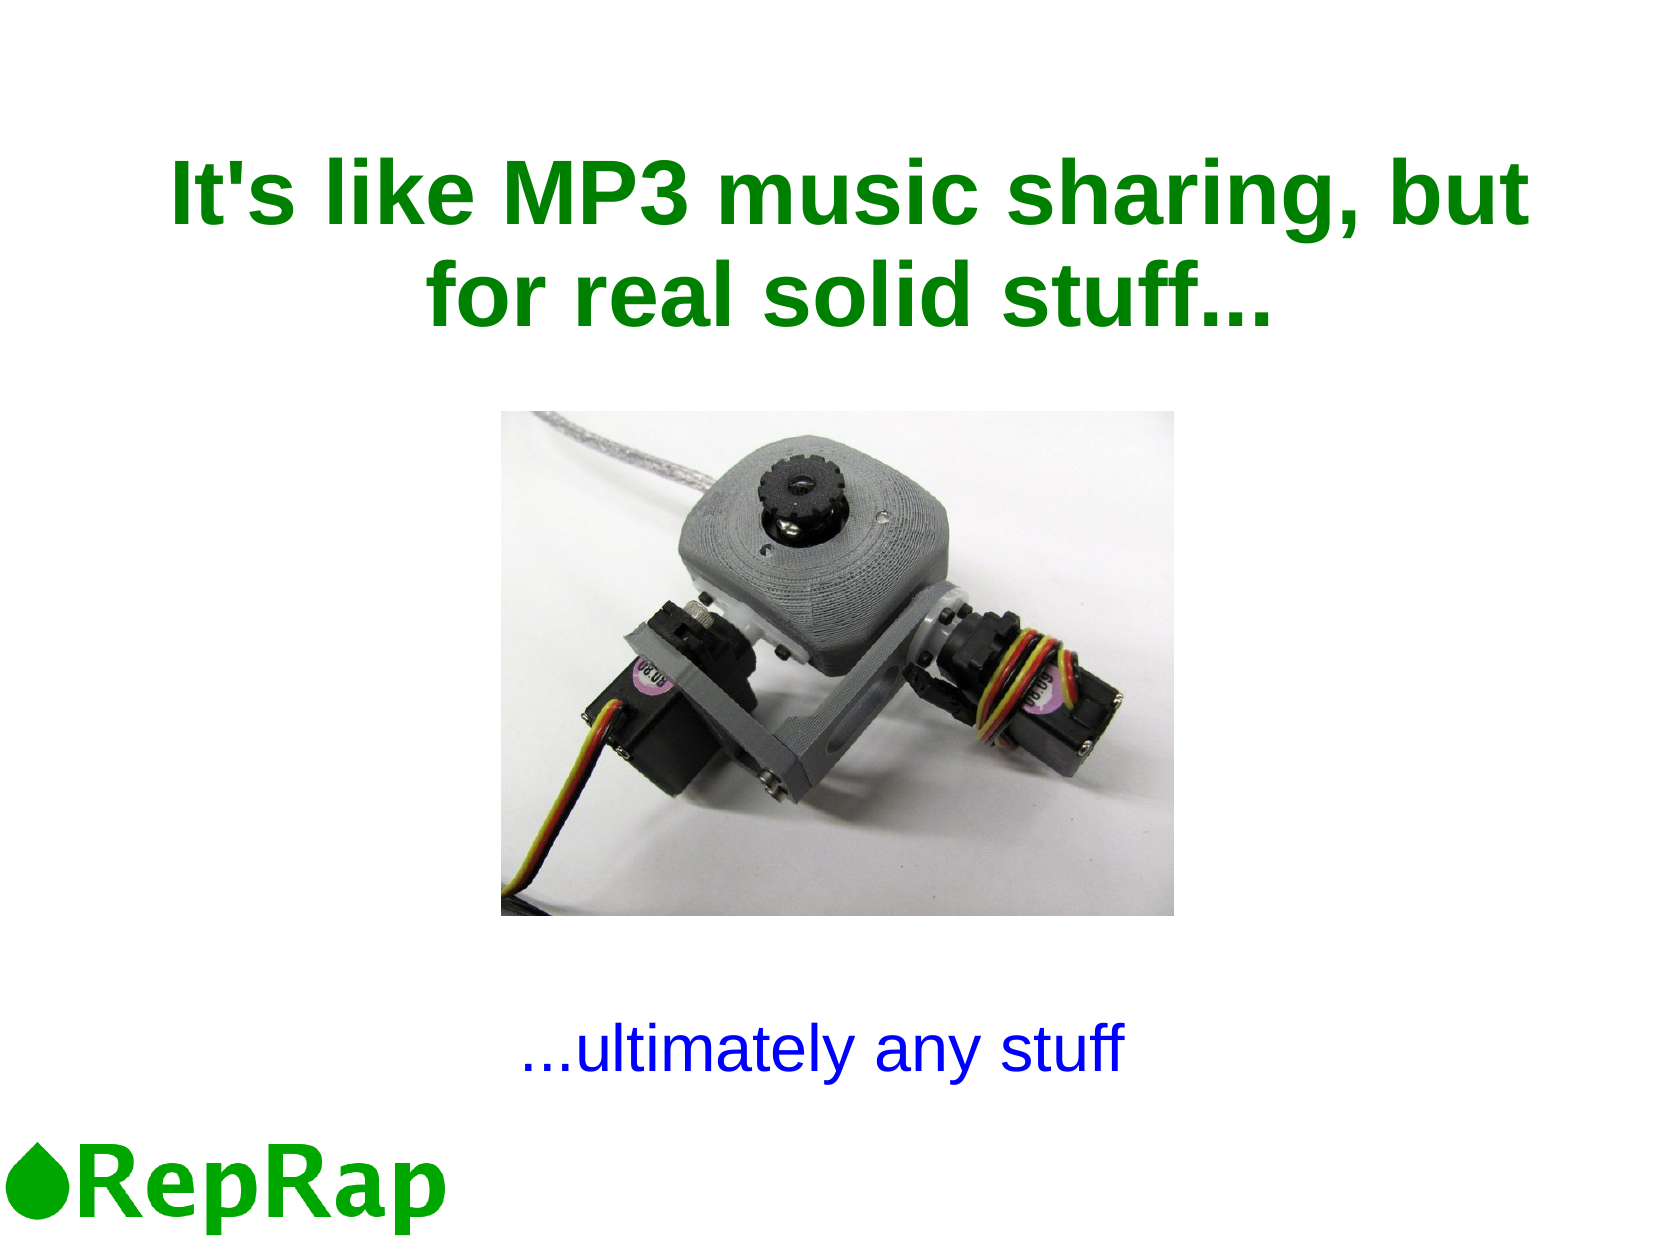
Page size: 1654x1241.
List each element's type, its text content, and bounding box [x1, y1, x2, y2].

text_box ...ultimately any stuff [519, 944, 1654, 1152]
picture [501, 411, 1174, 916]
picture [0, 1138, 451, 1241]
title It's like MP3 music sharing, but for real solid stuff... [106, 117, 1595, 473]
